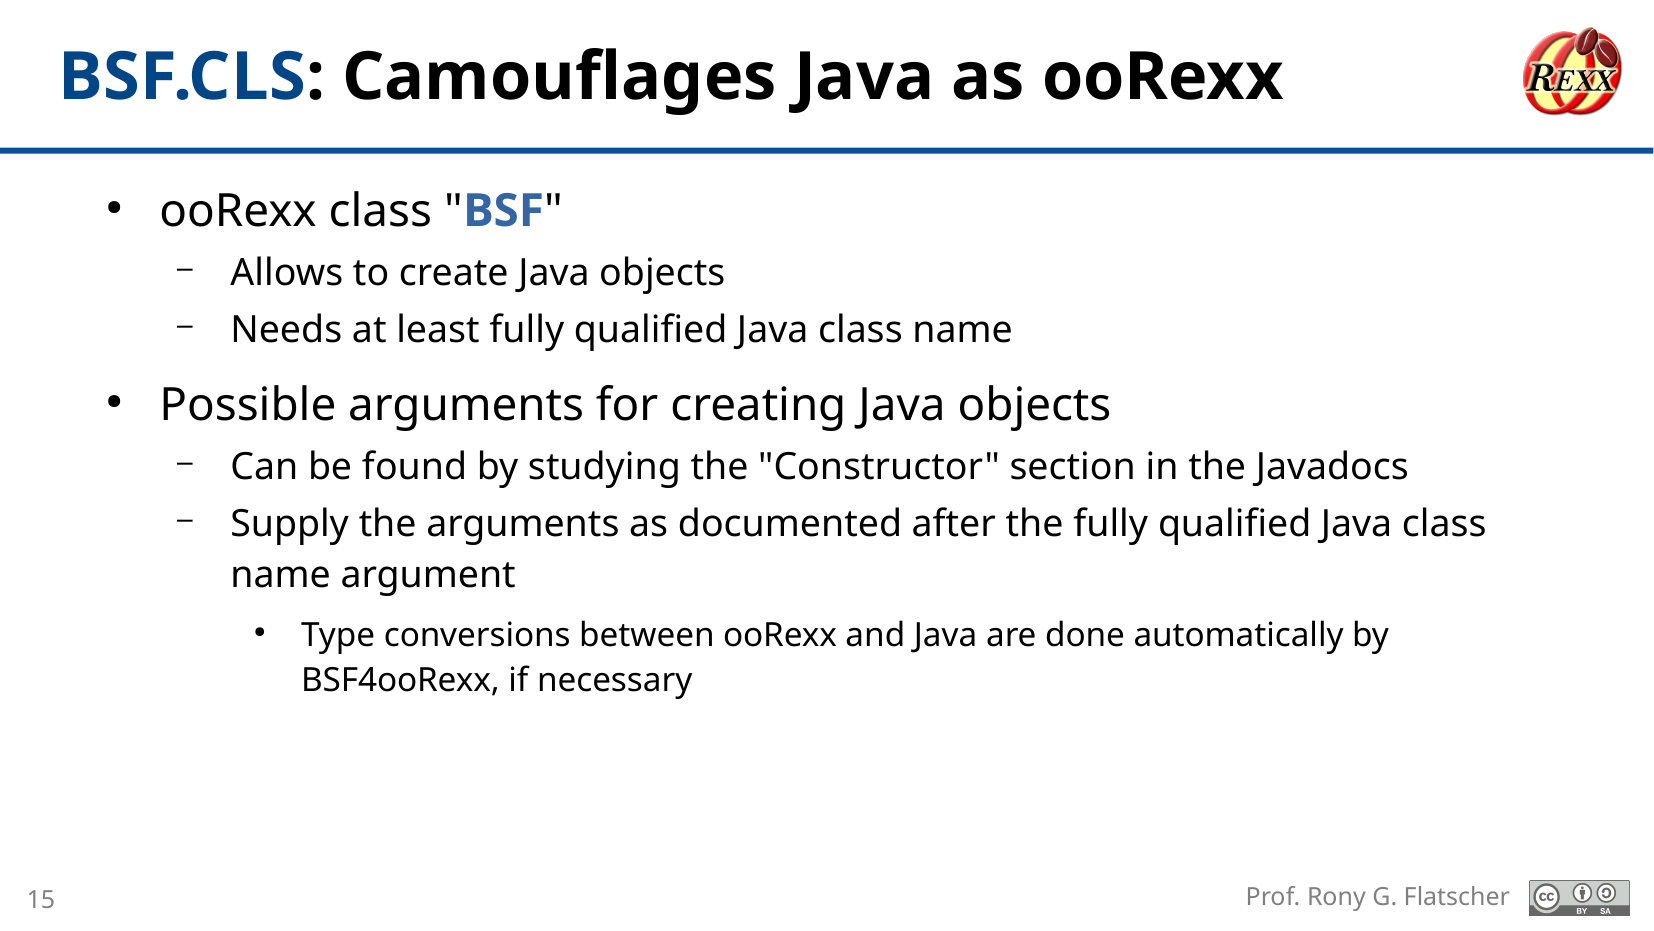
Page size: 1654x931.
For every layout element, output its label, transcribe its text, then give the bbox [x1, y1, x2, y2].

title BSF.CLS: Camouflages Java as ooRexx [0, 0, 1625, 148]
list ooRexx class "BSF" Allows to create Java objects Needs at least fully qualified Java class name Possible arguments for creating Java objects Can be found by studying the "Constructor" section in the Javadocs Supply the arguments as documented after the fully qualified Java class name argument Type conversions between ooRexx and Java are done automatically by BSF4ooRexx, if necessary [88, 177, 1577, 857]
